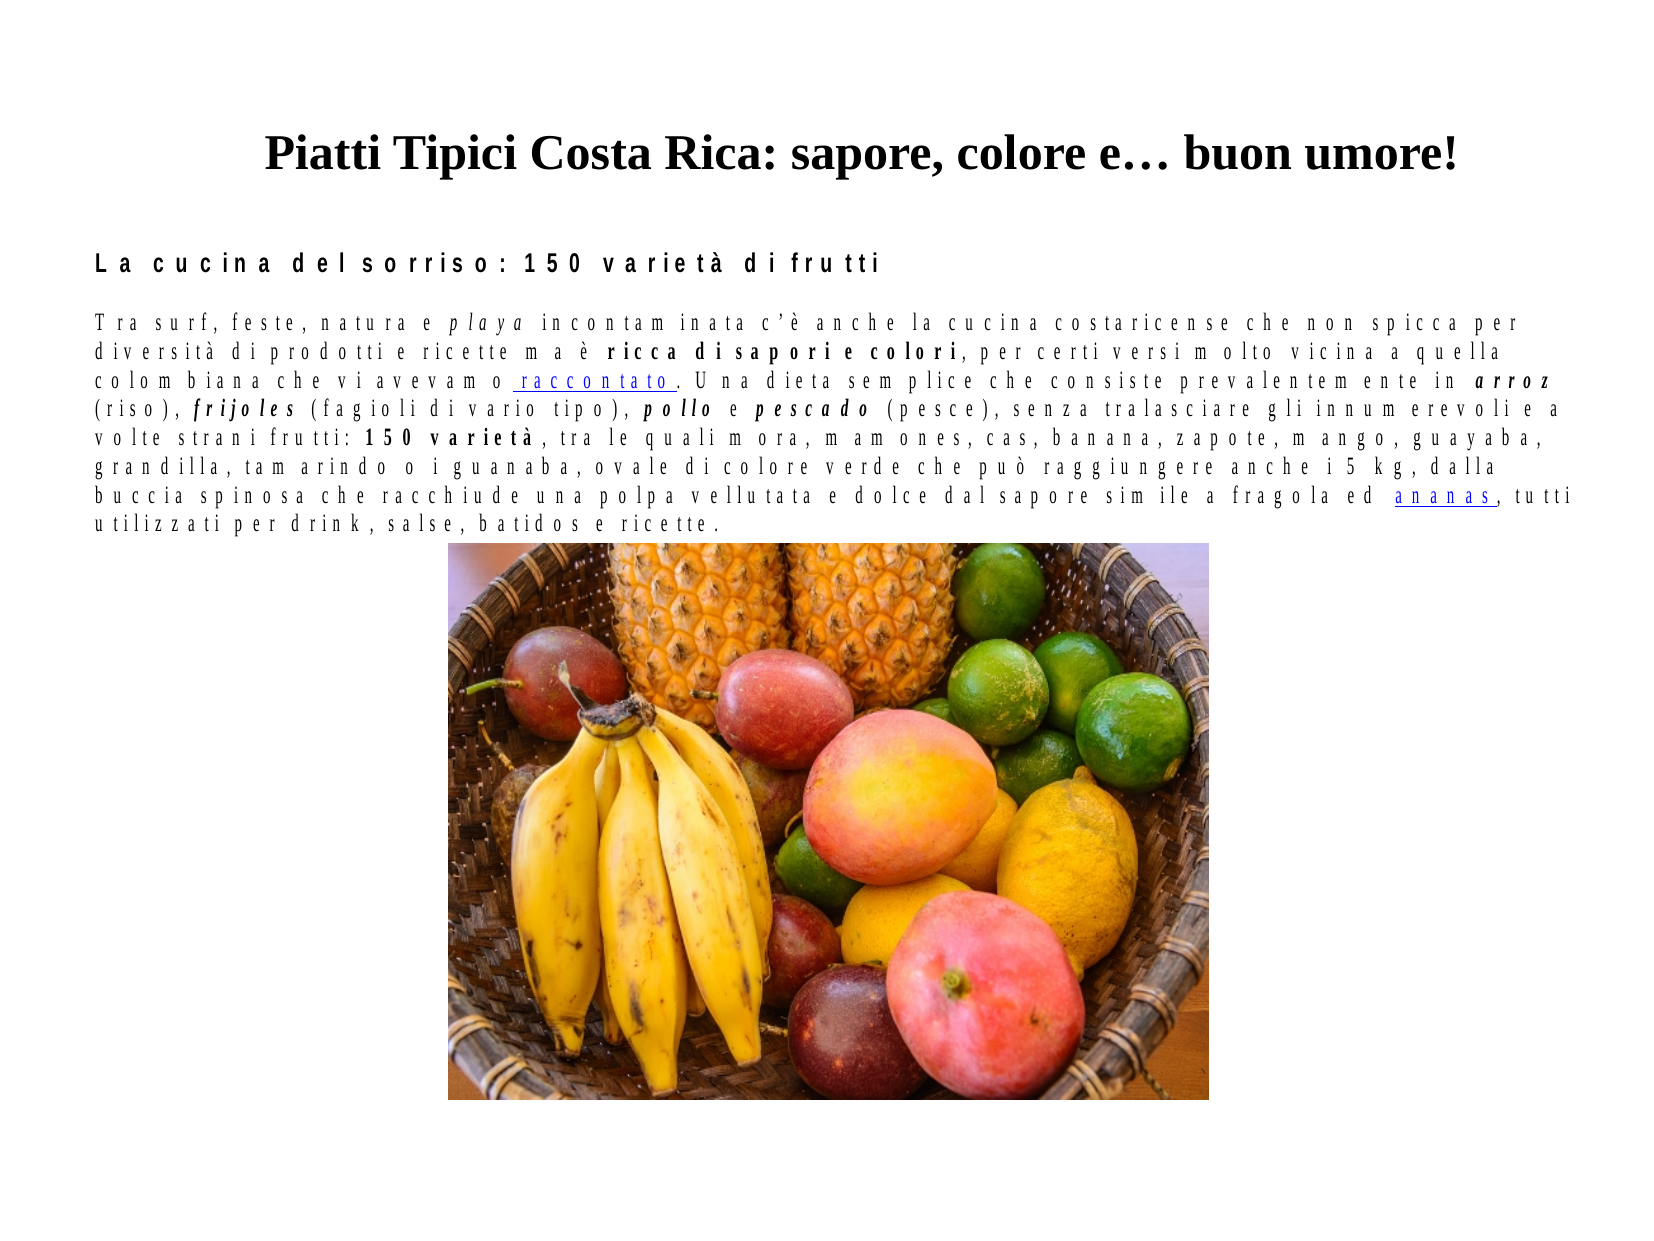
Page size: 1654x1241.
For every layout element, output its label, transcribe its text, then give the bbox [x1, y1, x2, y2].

picture [94, 222, 1595, 1100]
title Piatti Tipici Costa Rica: sapore, colore e… buon umore! [82, 49, 1571, 257]
